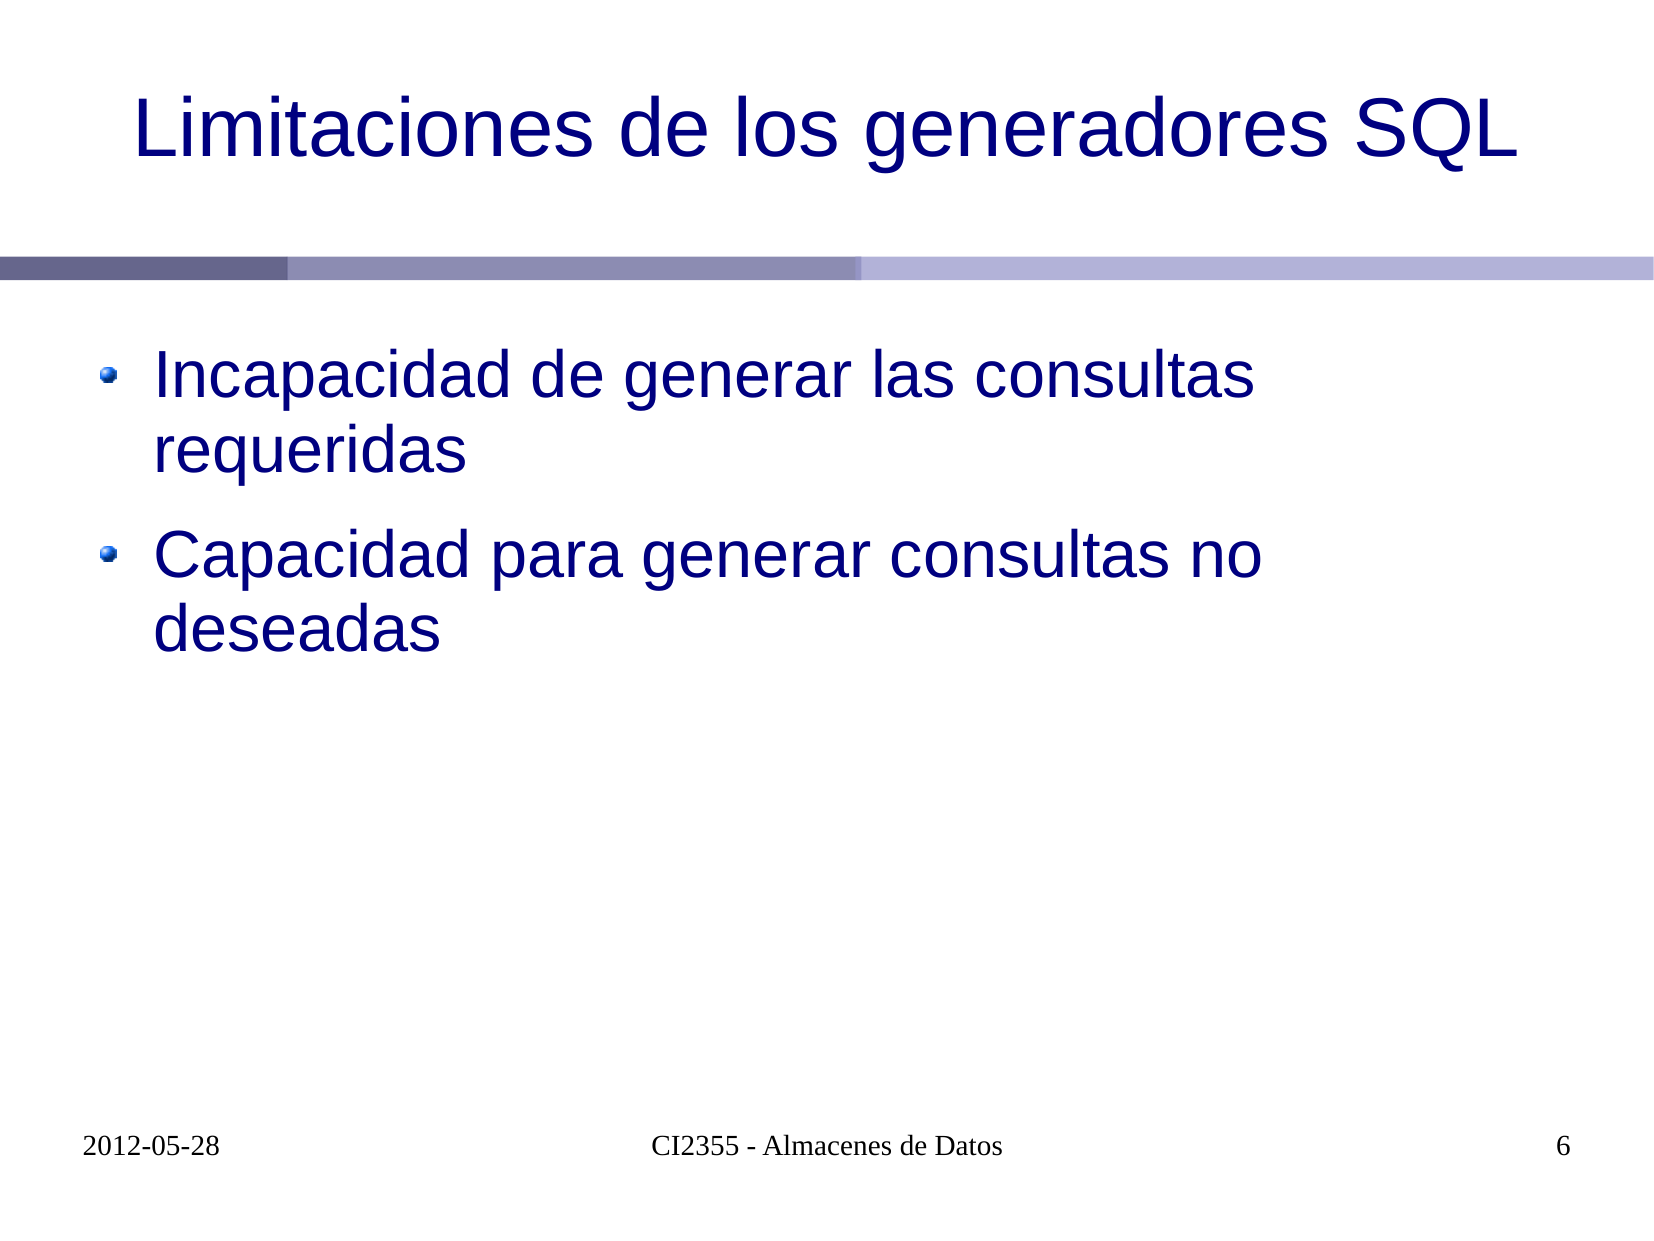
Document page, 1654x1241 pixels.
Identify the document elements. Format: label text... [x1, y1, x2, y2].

title Limitaciones de los generadores SQL [0, 0, 1654, 257]
list Incapacidad de generar las consultas requeridas Capacidad para generar consultas no deseadas [82, 337, 1571, 1057]
